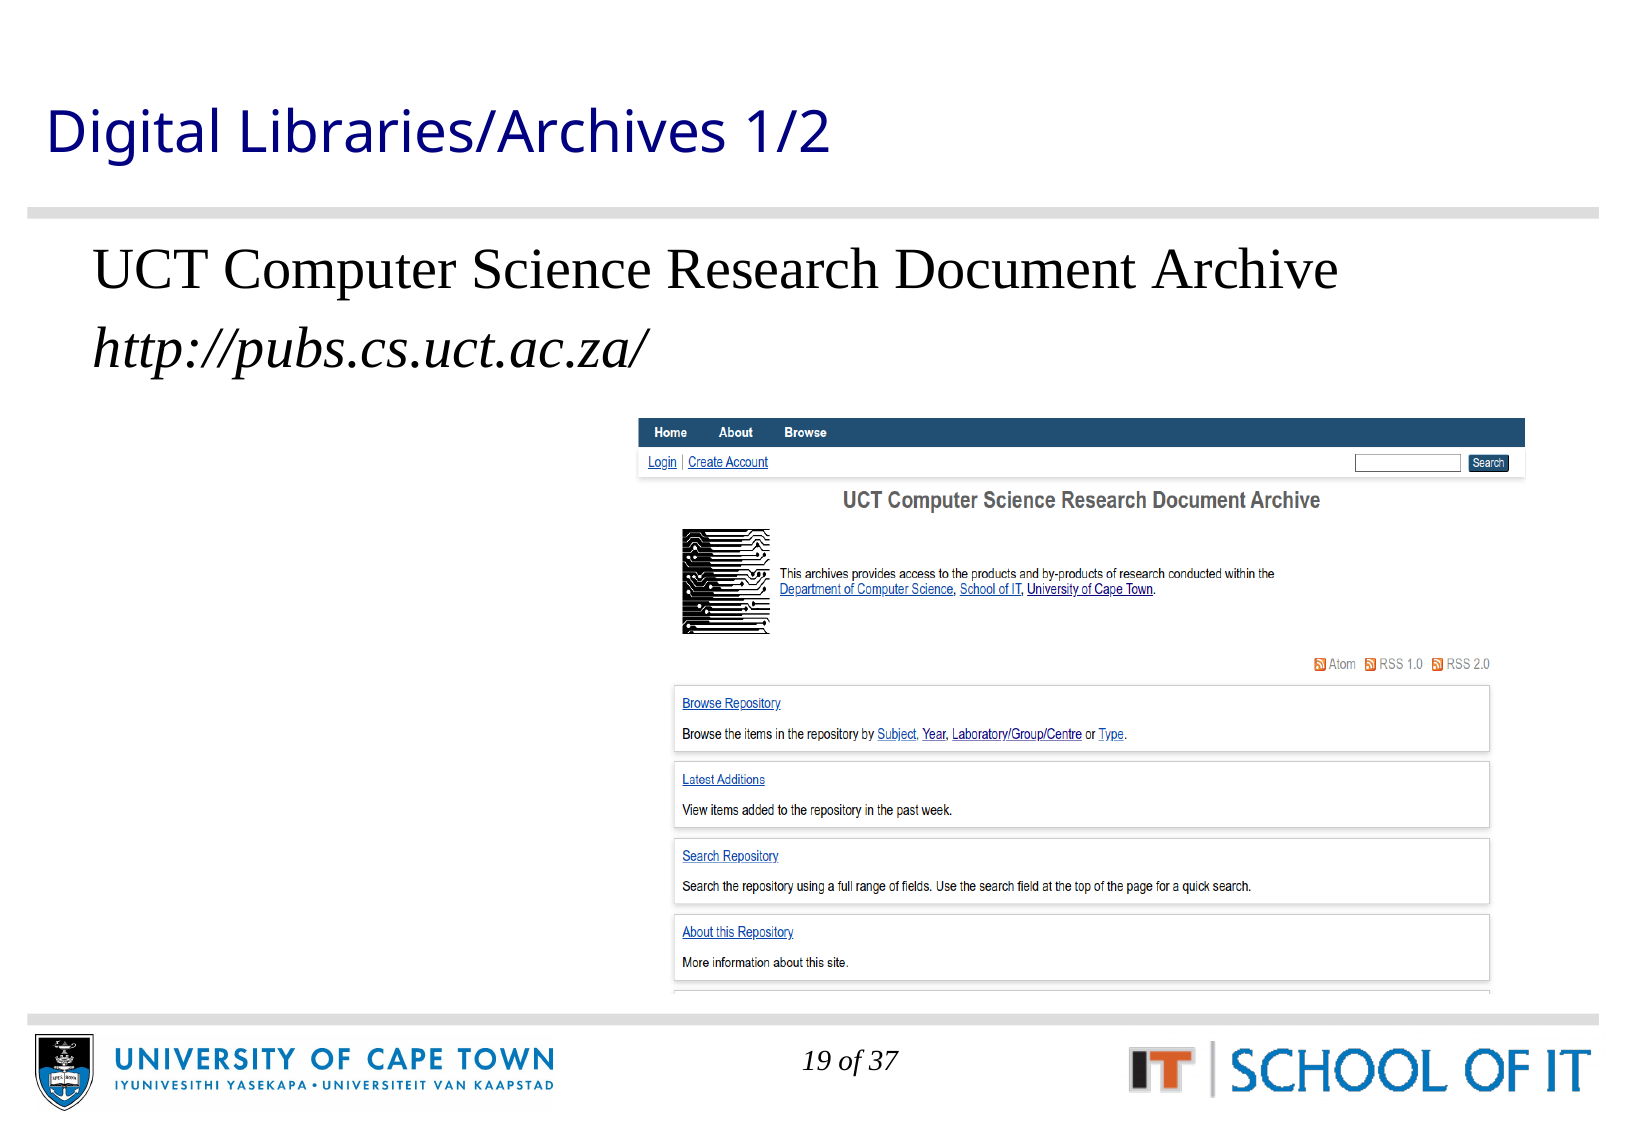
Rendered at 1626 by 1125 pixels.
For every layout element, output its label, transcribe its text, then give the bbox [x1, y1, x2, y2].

list UCT Computer Science Research Document Archive http://pubs.cs.uct.ac.za/ [36, 236, 1579, 998]
title Digital Libraries/Archives 1/2 [45, 66, 1583, 194]
picture [635, 414, 1527, 994]
picture [35, 1034, 553, 1111]
picture [1118, 1030, 1606, 1109]
